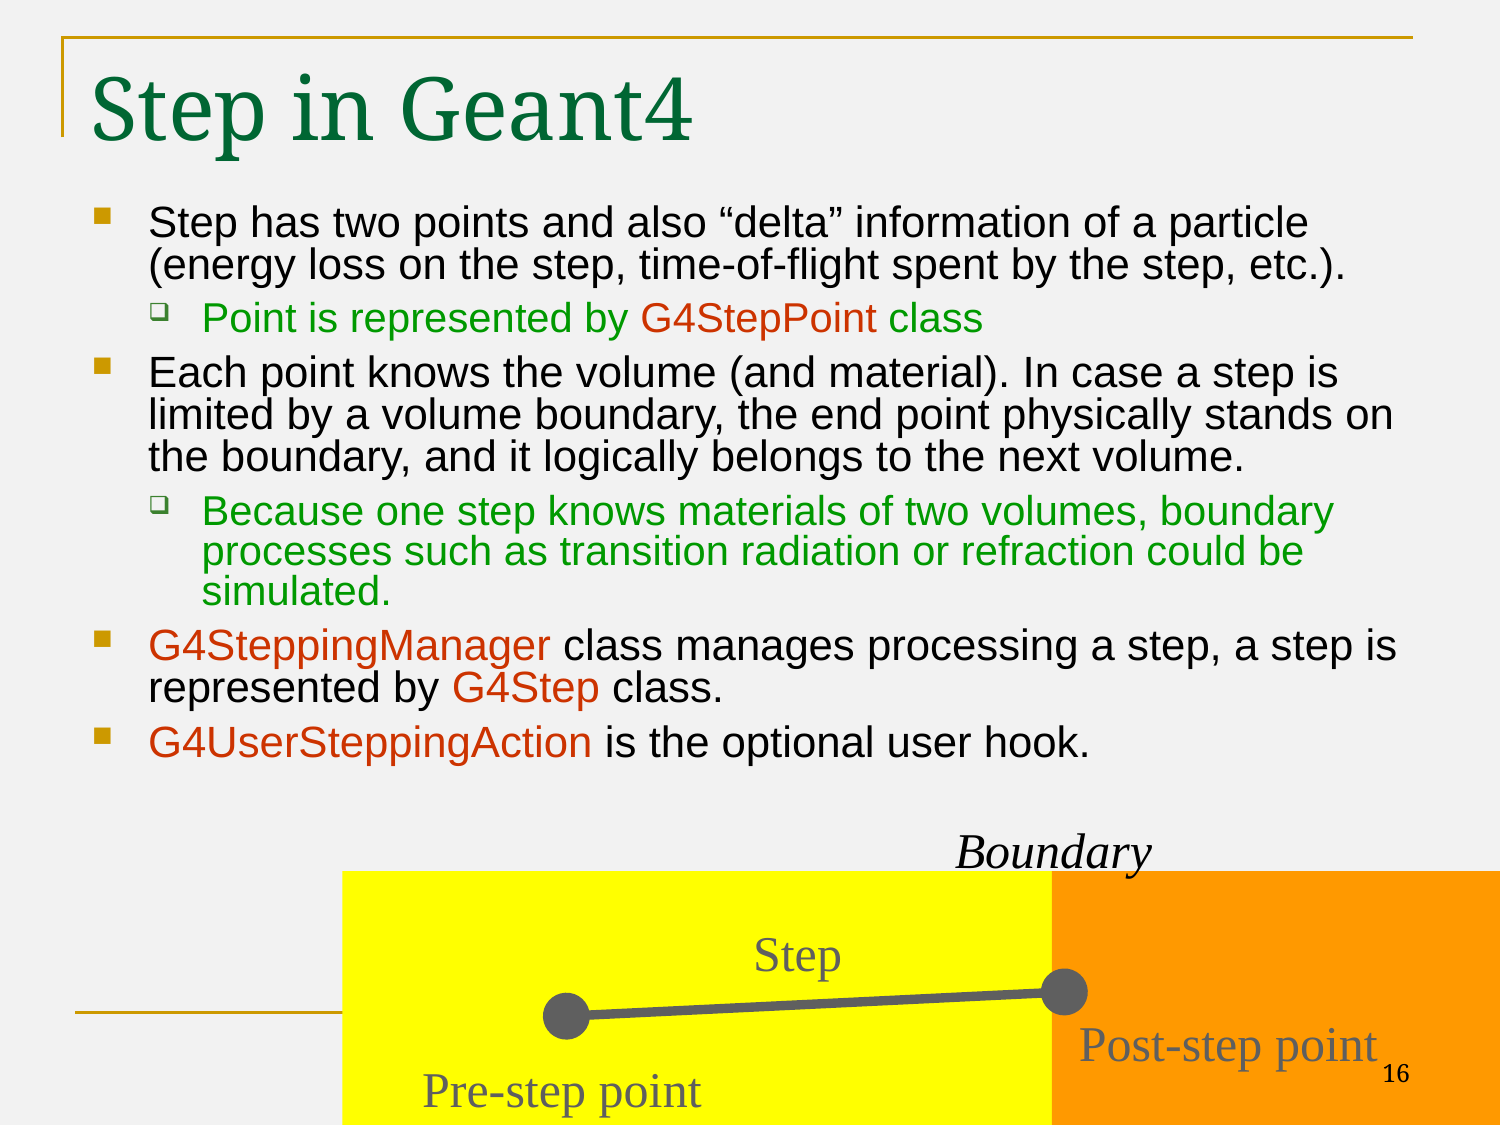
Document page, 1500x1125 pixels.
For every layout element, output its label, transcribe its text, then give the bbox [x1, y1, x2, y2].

list Step has two points and also “delta” information of a particle (energy loss on the step, time-of-flight spent by the step, etc.). Point is represented by G4StepPoint class Each point knows the volume (and material). In case a step is limited by a volume boundary, the end point physically stands on the boundary, and it logically belongs to the next volume. Because one step knows materials of two volumes, boundary processes such as transition radiation or refraction could be simulated. G4SteppingManager class manages processing a step, a step is represented by G4Step class. G4UserSteppingAction is the optional user hook. [76, 196, 1427, 1011]
text_box Boundary [940, 810, 1167, 887]
title Step in Geant4 [75, 45, 1426, 233]
text_box Post-step point [1064, 1004, 1394, 1080]
text_box Pre-step point [407, 1049, 717, 1125]
text_box Step [738, 913, 858, 990]
text_box <number> [1074, 1024, 1426, 1100]
text_box [342, 871, 1500, 1125]
